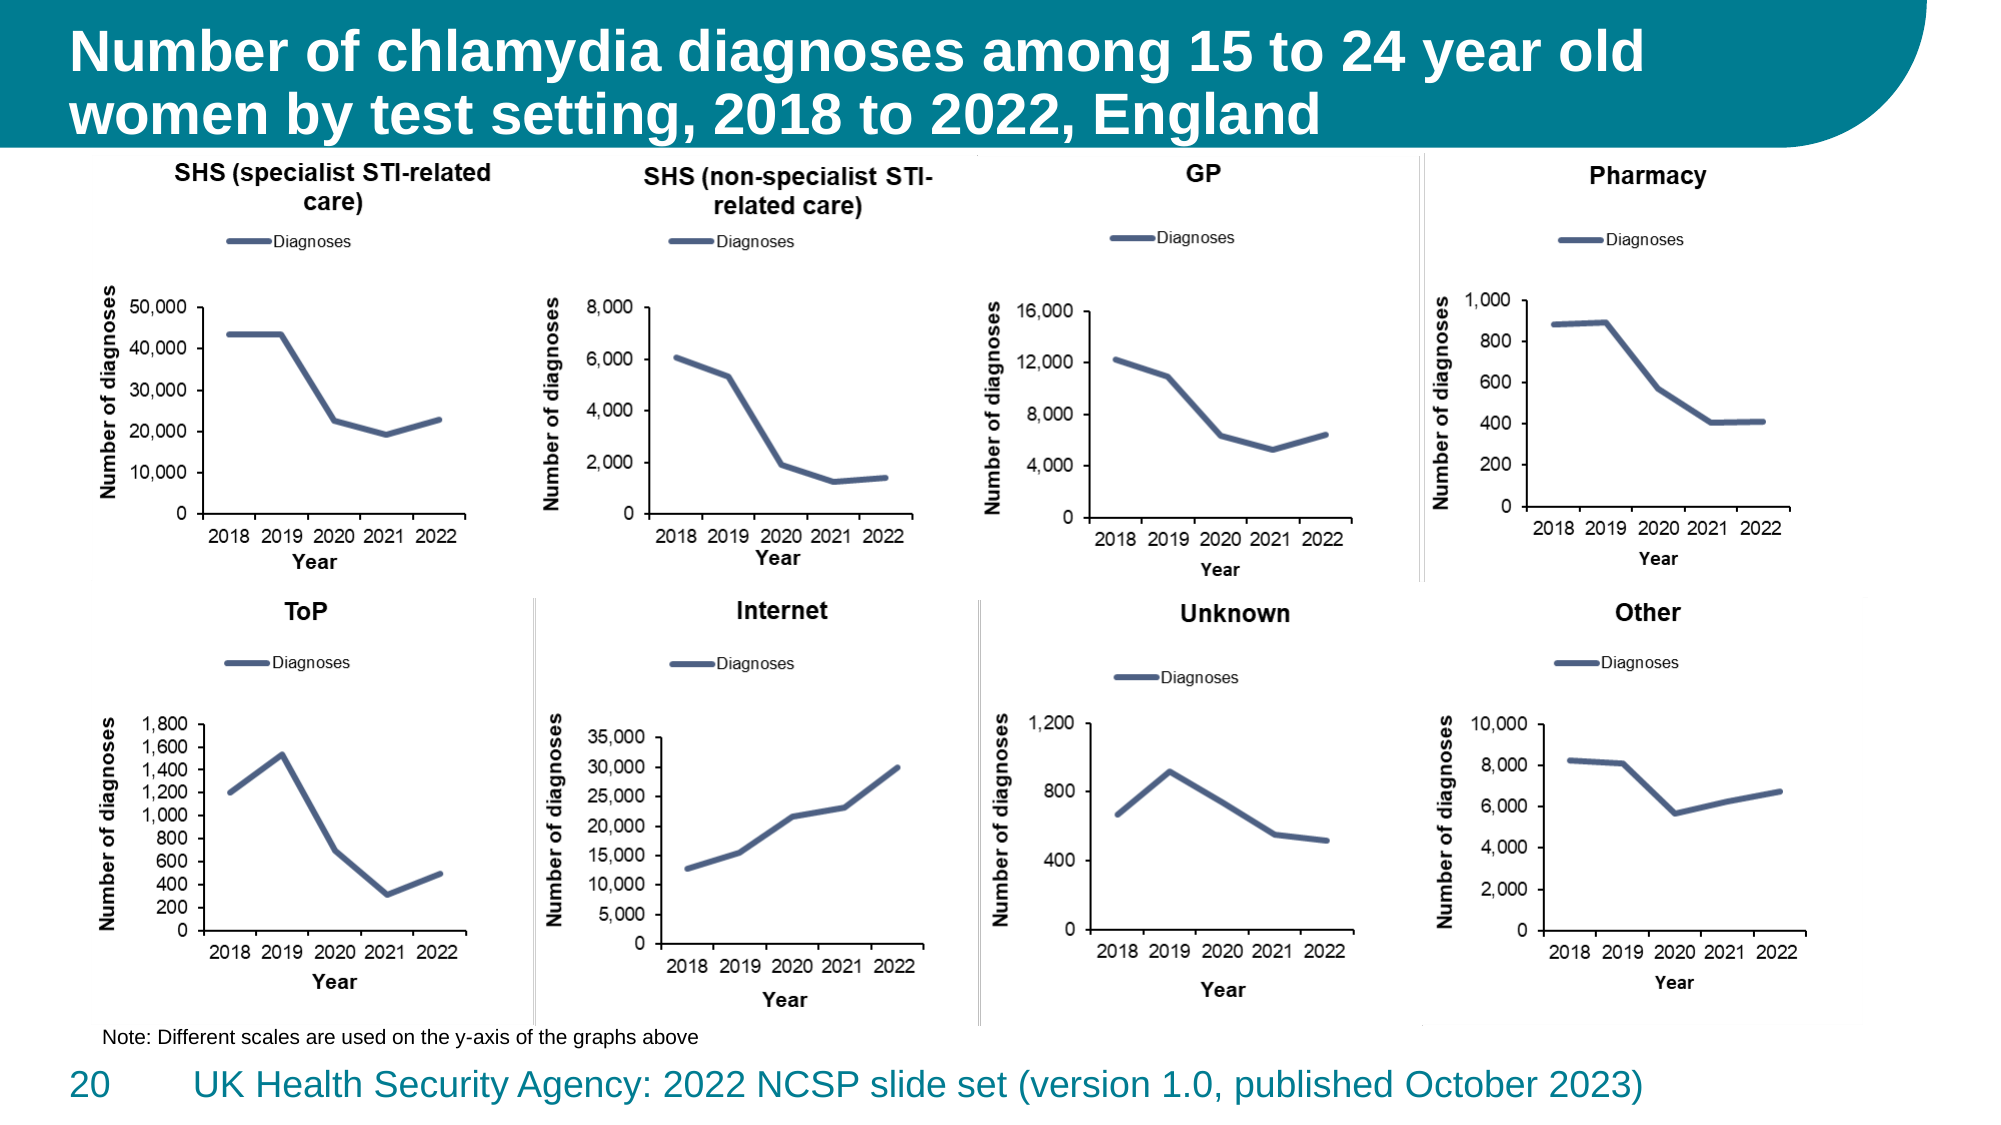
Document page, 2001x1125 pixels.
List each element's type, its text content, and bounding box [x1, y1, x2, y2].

text_box UK Health Security Agency: 2022 NCSP slide set (version 1.0, published October 2023) [177, 1053, 1820, 1113]
picture [90, 154, 1868, 1026]
title Number of chlamydia diagnoses among 15 to 24 year old women by test setting, 2018 to 2022, England [54, 13, 1780, 118]
text_box [54, 1053, 152, 1112]
text_box Note: Different scales are used on the y-axis of the graphs above [82, 1016, 722, 1058]
